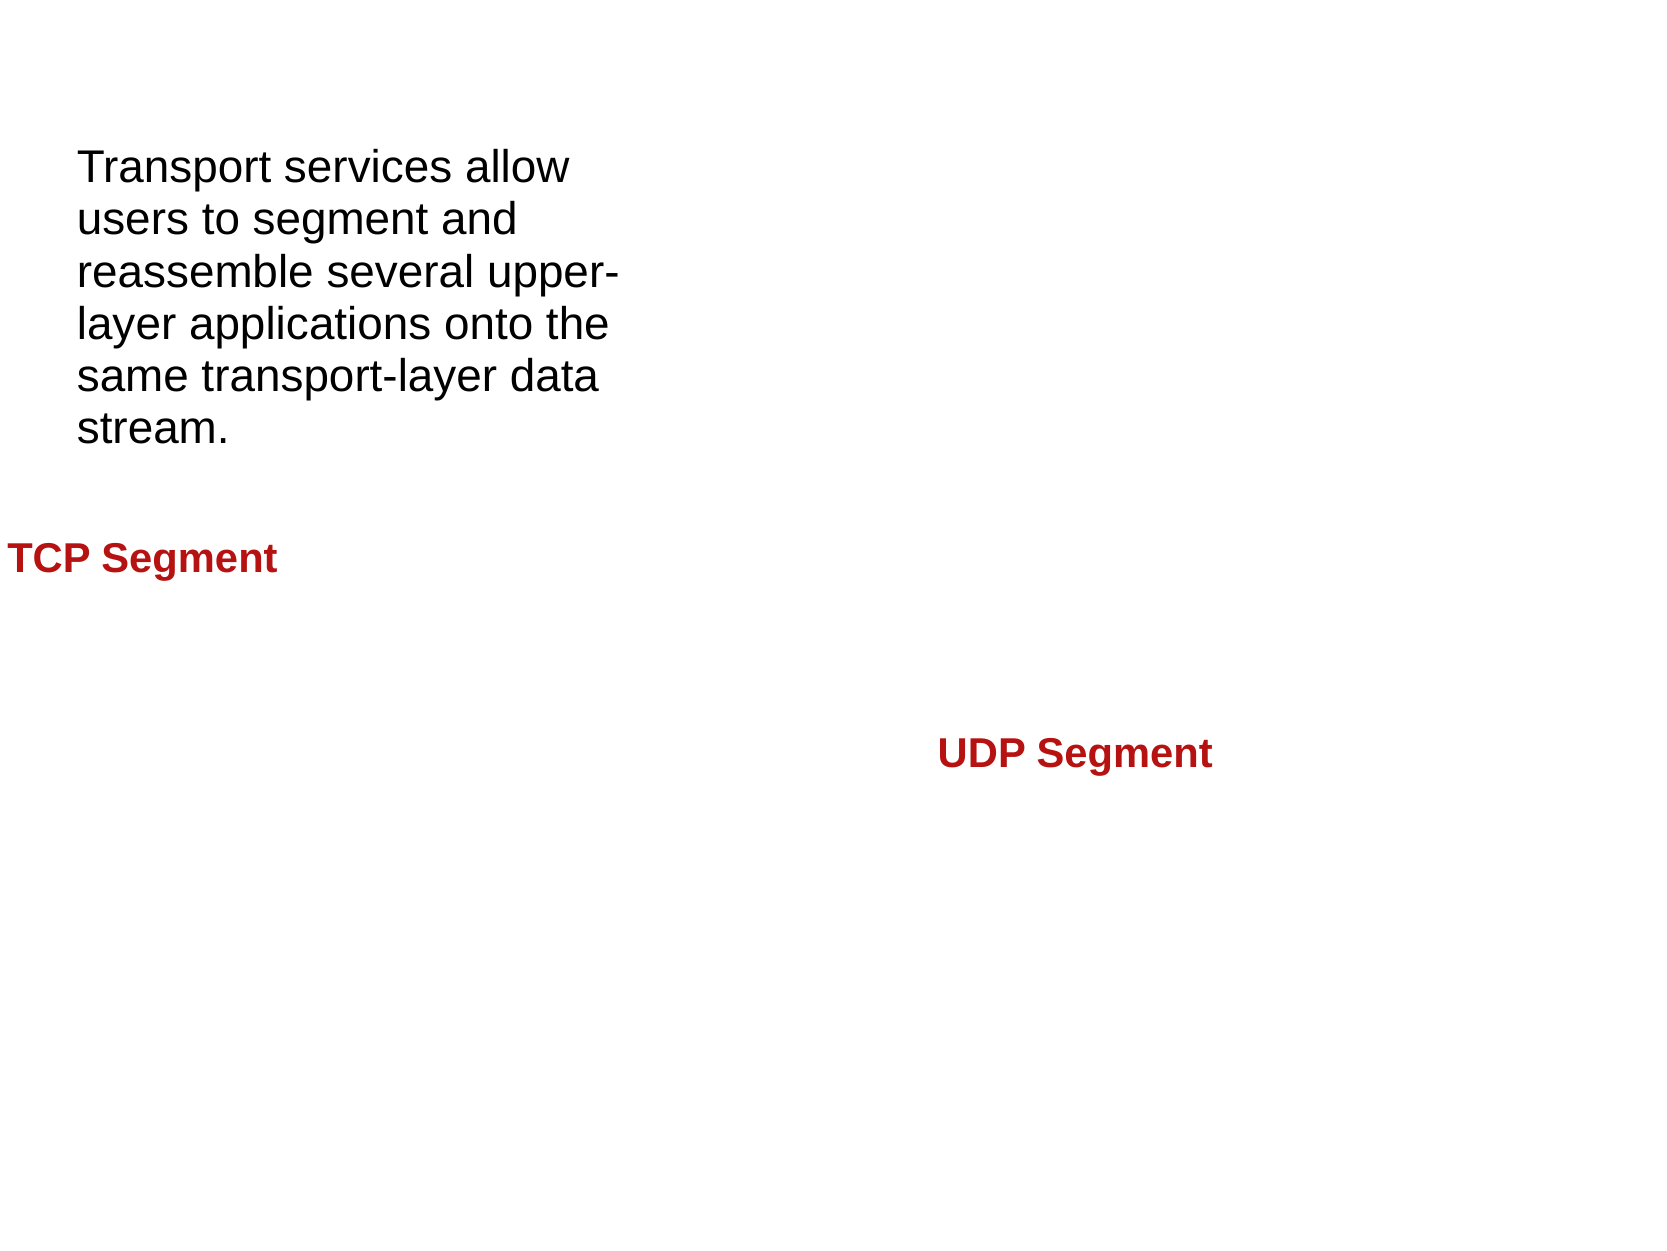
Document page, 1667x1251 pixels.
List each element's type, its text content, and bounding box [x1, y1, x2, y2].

text_box TCP Segment [7, 534, 297, 583]
text_box Transport services allow users to segment and reassemble several upper-layer applications onto the same transport-layer data stream. [76, 140, 649, 455]
text_box UDP Segment [937, 729, 1233, 777]
